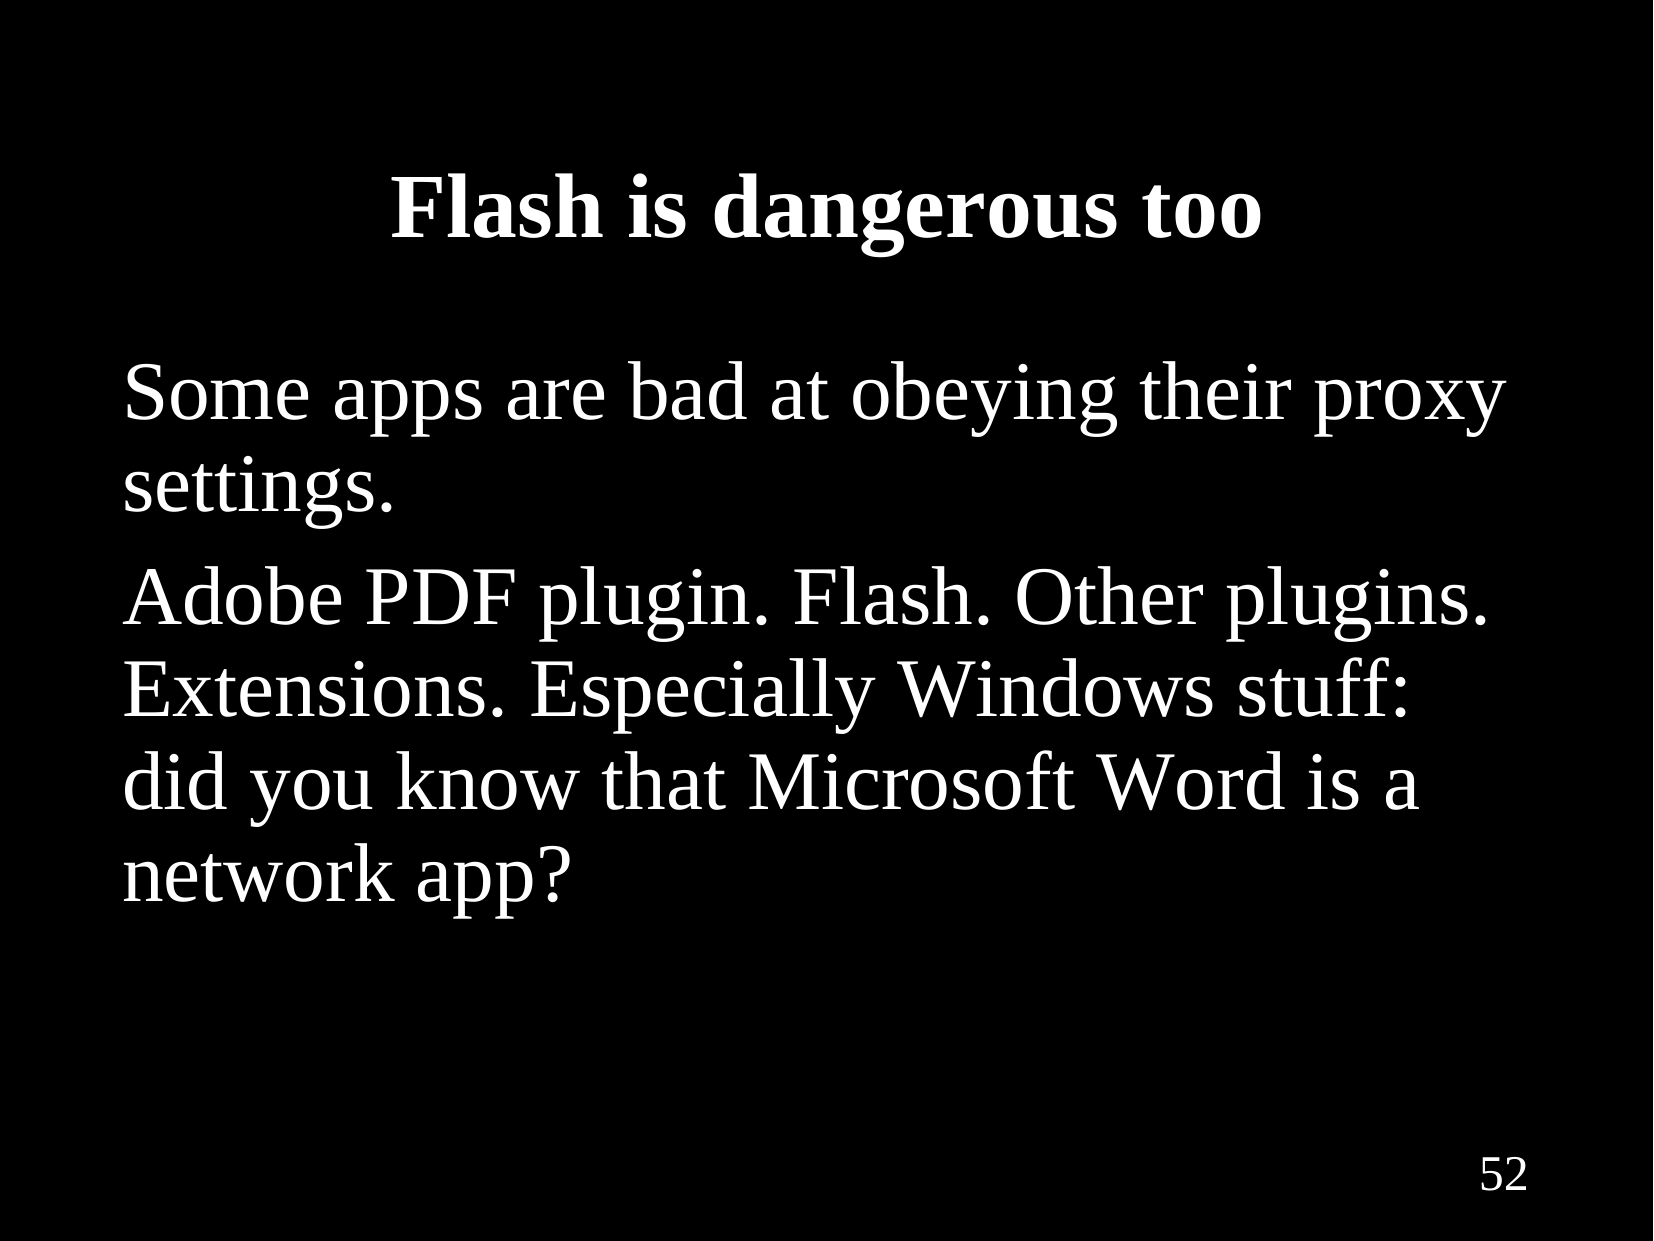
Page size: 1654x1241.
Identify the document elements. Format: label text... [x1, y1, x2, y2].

title Flash is dangerous too [122, 102, 1534, 311]
list Some apps are bad at obeying their proxy settings. Adobe PDF plugin. Flash. Other plugins. Extensions. Especially Windows stuff: did you know that Microsoft Word is a network app? [122, 344, 1534, 1127]
